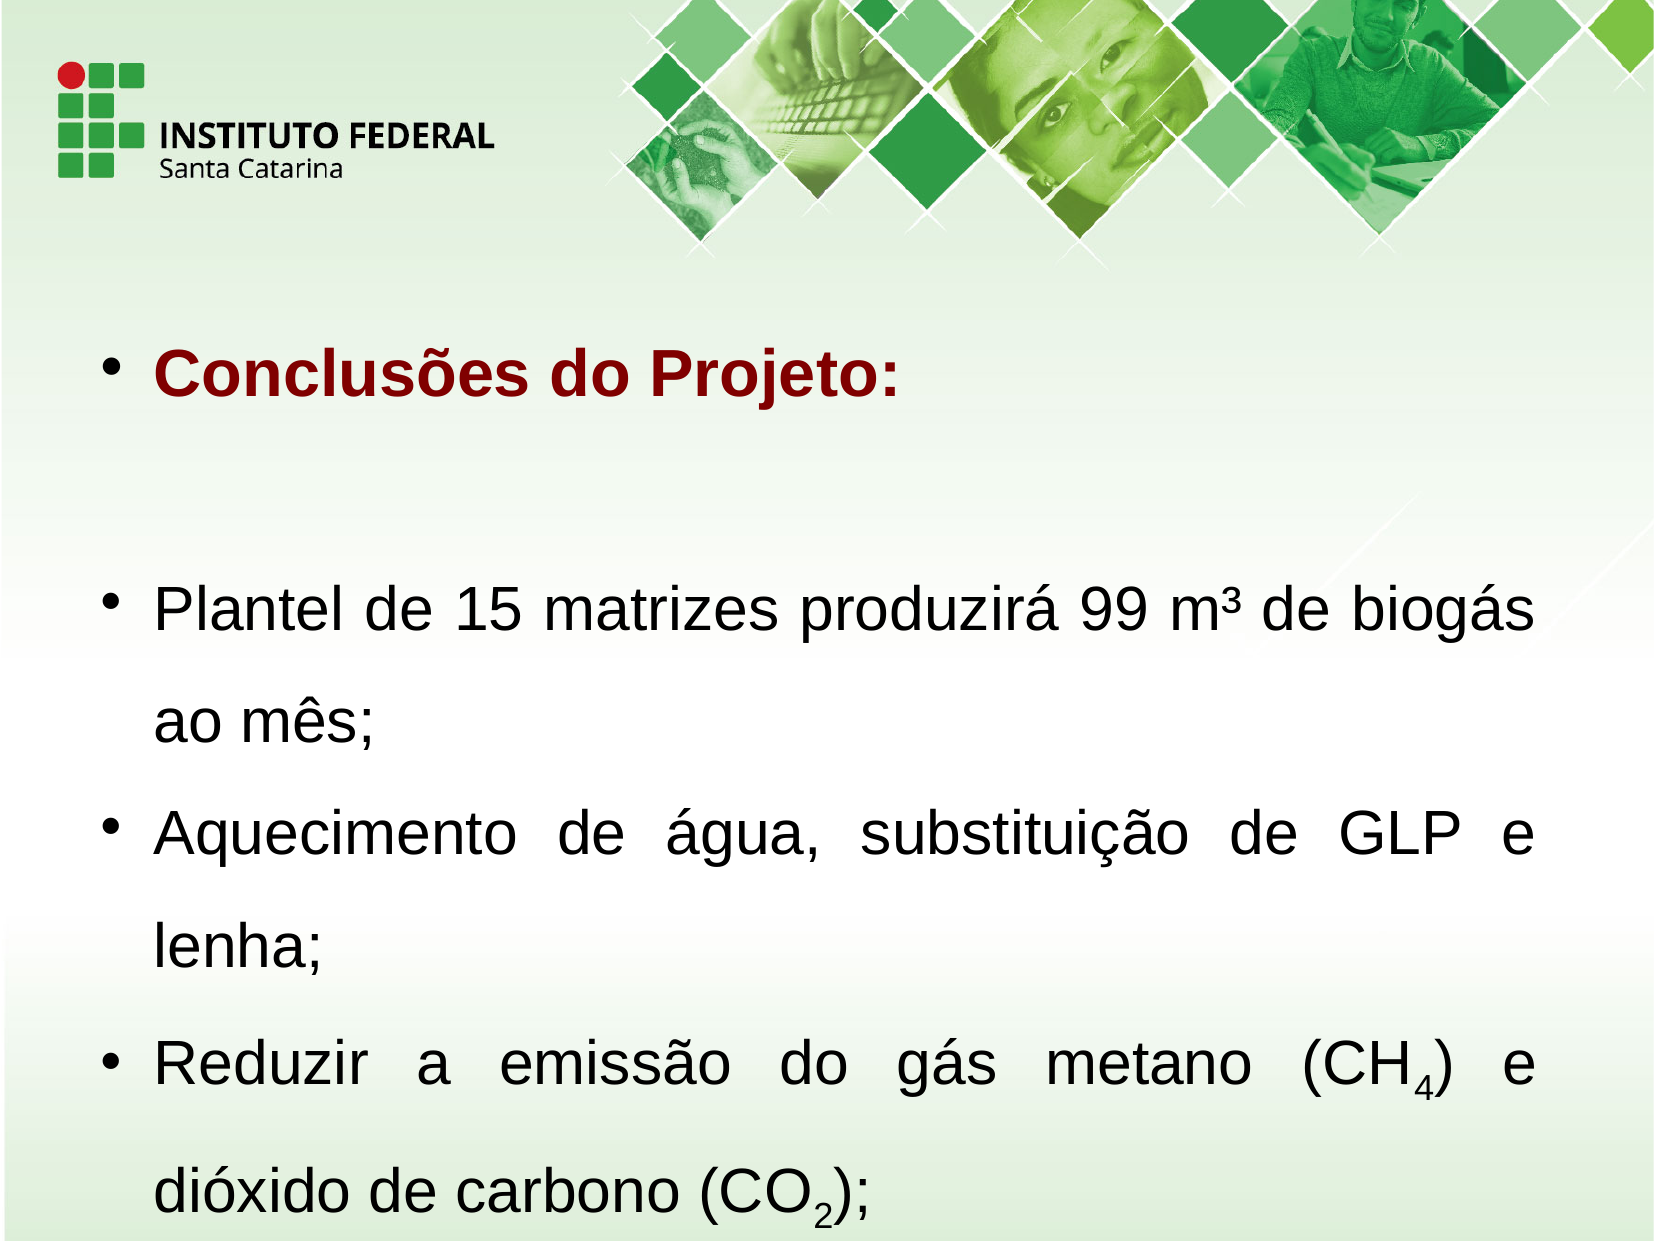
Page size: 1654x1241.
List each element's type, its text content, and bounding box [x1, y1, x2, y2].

text_box Conclusões do Projeto: Plantel de 15 matrizes produzirá 99 m³ de biogás ao mês; Aquecimento de água, substituição de GLP e lenha; Reduzir a emissão do gás metano (CH4) e dióxido de carbono (CO2); [82, 290, 1538, 1203]
picture [1, 0, 1654, 1241]
